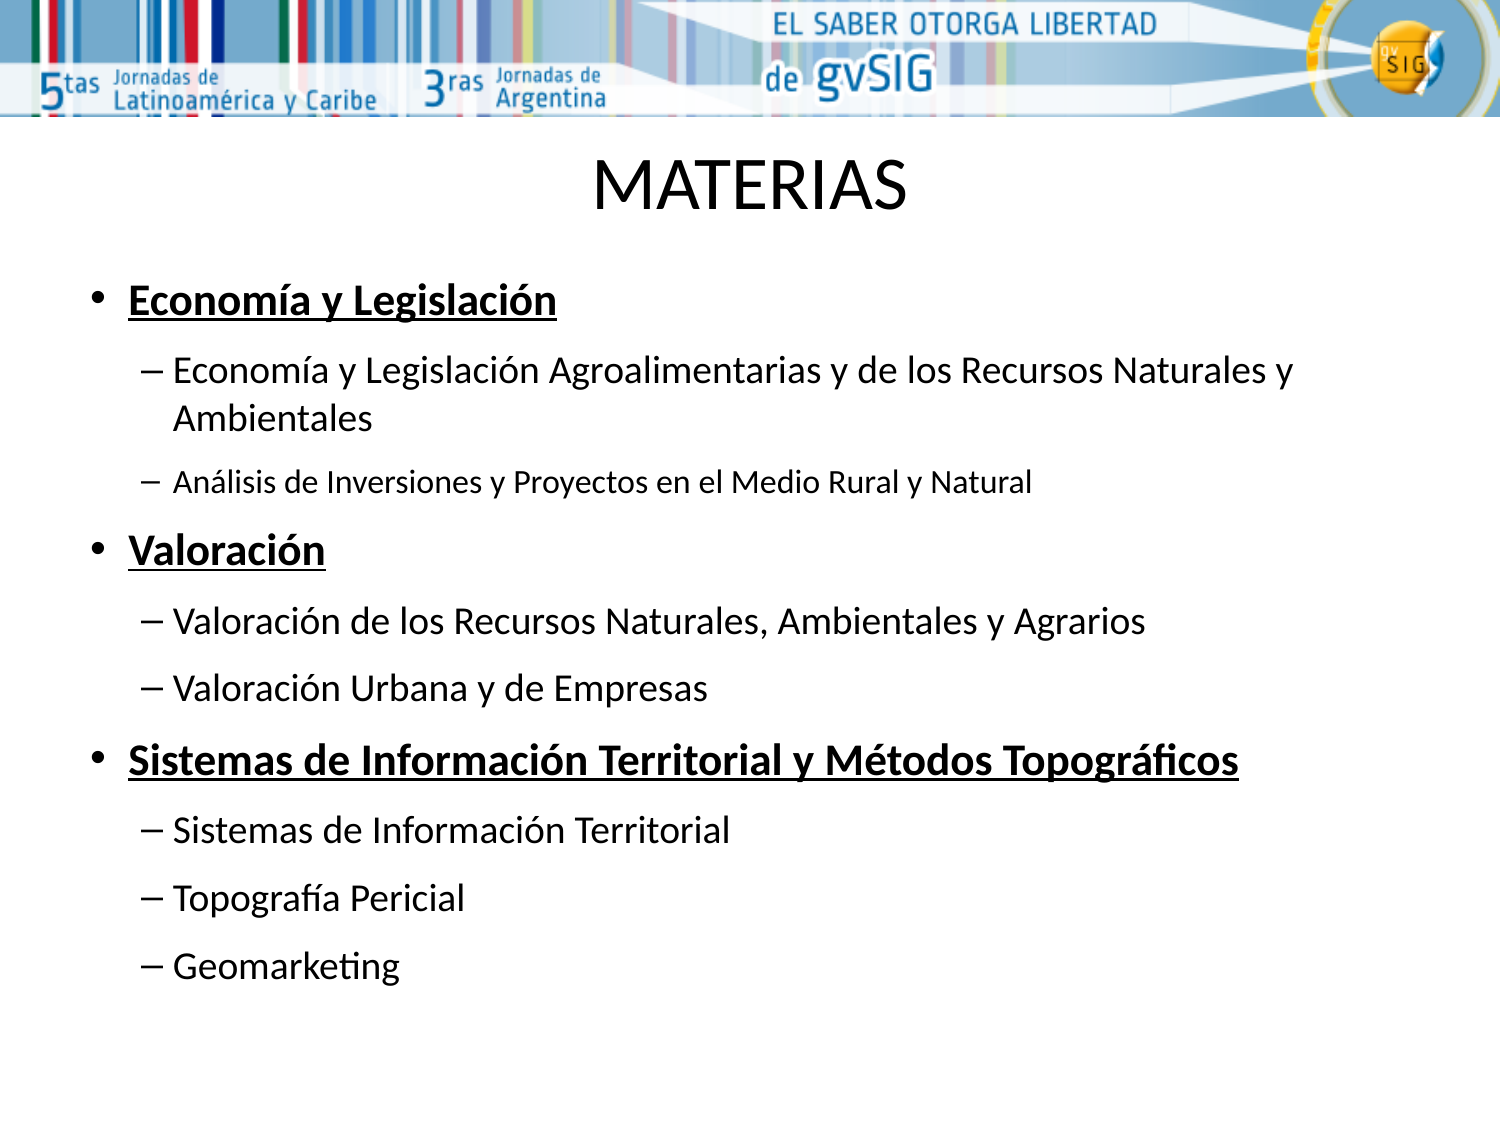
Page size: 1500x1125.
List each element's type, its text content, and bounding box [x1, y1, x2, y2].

title MATERIAS [75, 125, 1425, 233]
picture [0, 0, 1500, 117]
list Economía y Legislación Economía y Legislación Agroalimentarias y de los Recursos Naturales y Ambientales Análisis de Inversiones y Proyectos en el Medio Rural y Natural Valoración Valoración de los Recursos Naturales, Ambientales y Agrarios Valoración Urbana y de Empresas Sistemas de Información Territorial y Métodos Topográficos Sistemas de Información Territorial Topografía Pericial Geomarketing [75, 262, 1425, 1005]
